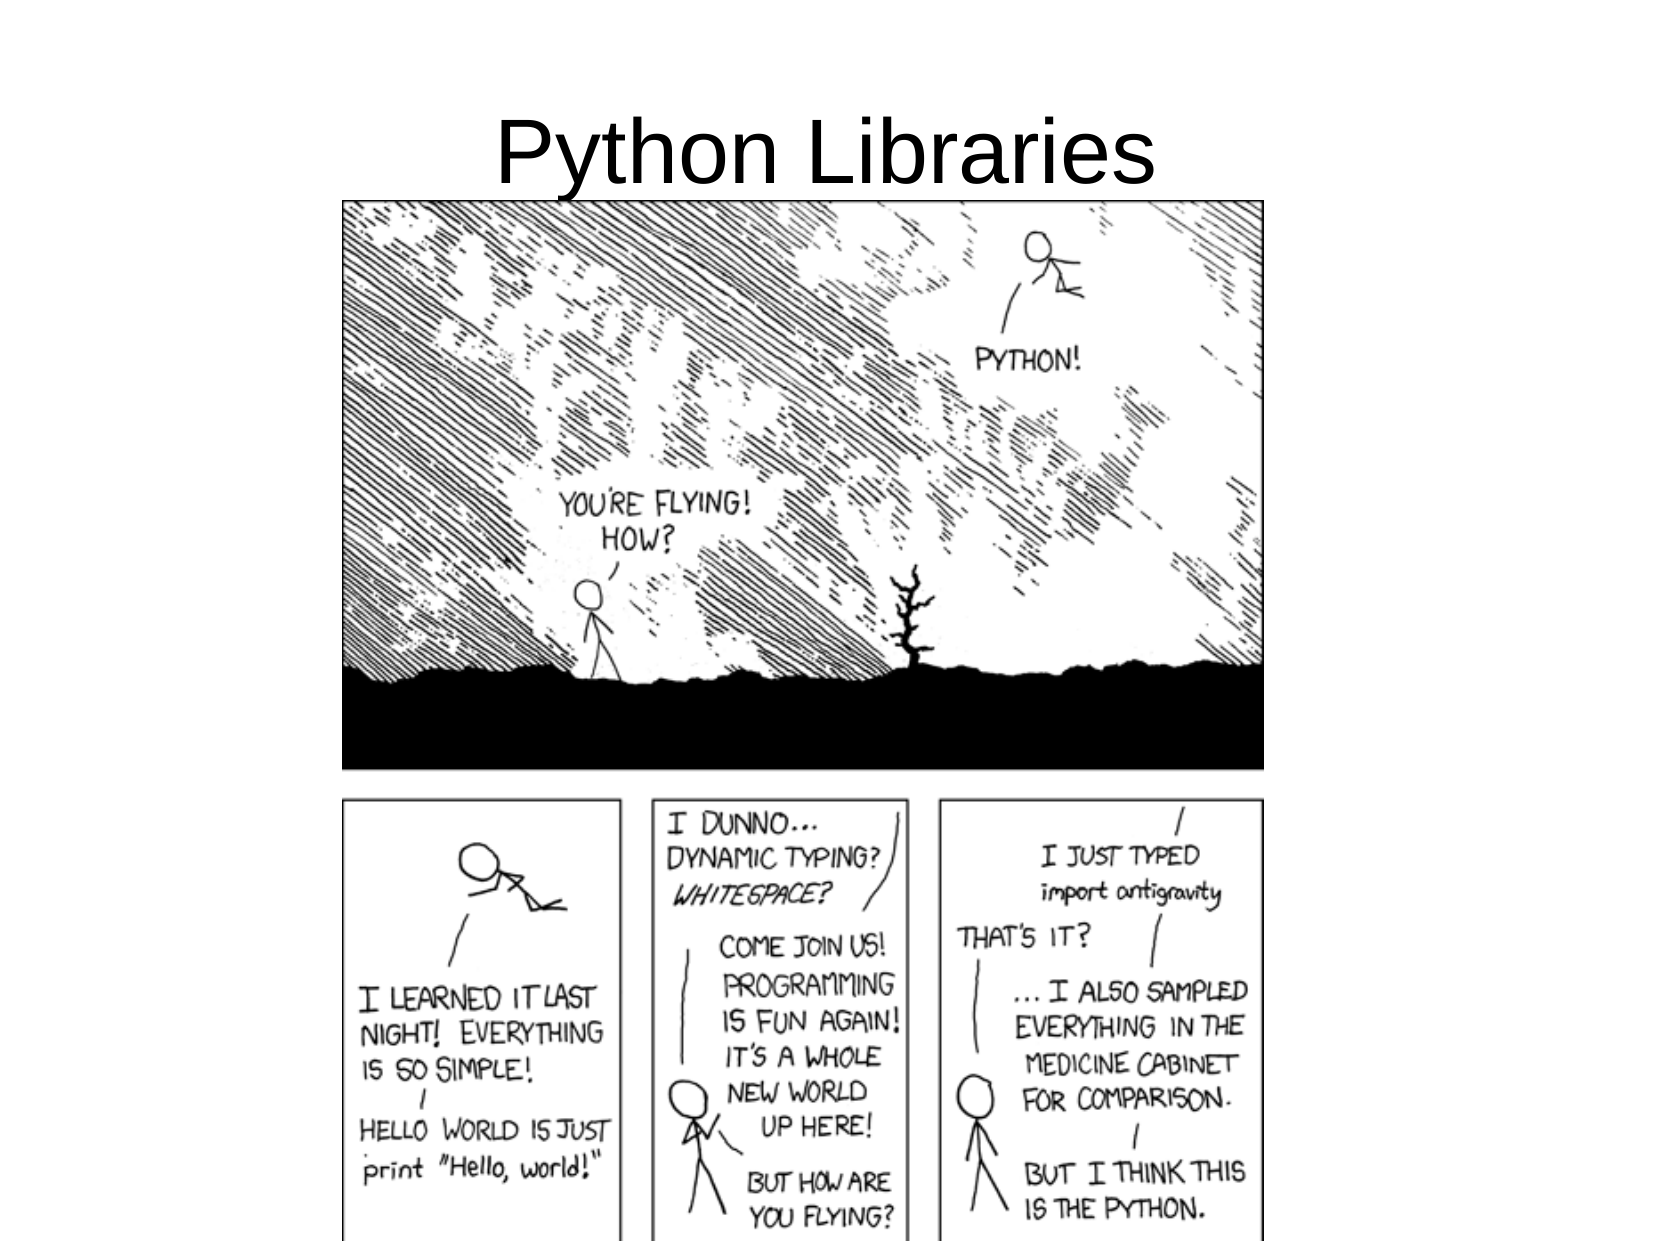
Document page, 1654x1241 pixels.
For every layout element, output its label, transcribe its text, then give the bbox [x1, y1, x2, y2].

picture [342, 200, 1264, 1241]
title Python Libraries [82, 49, 1571, 257]
